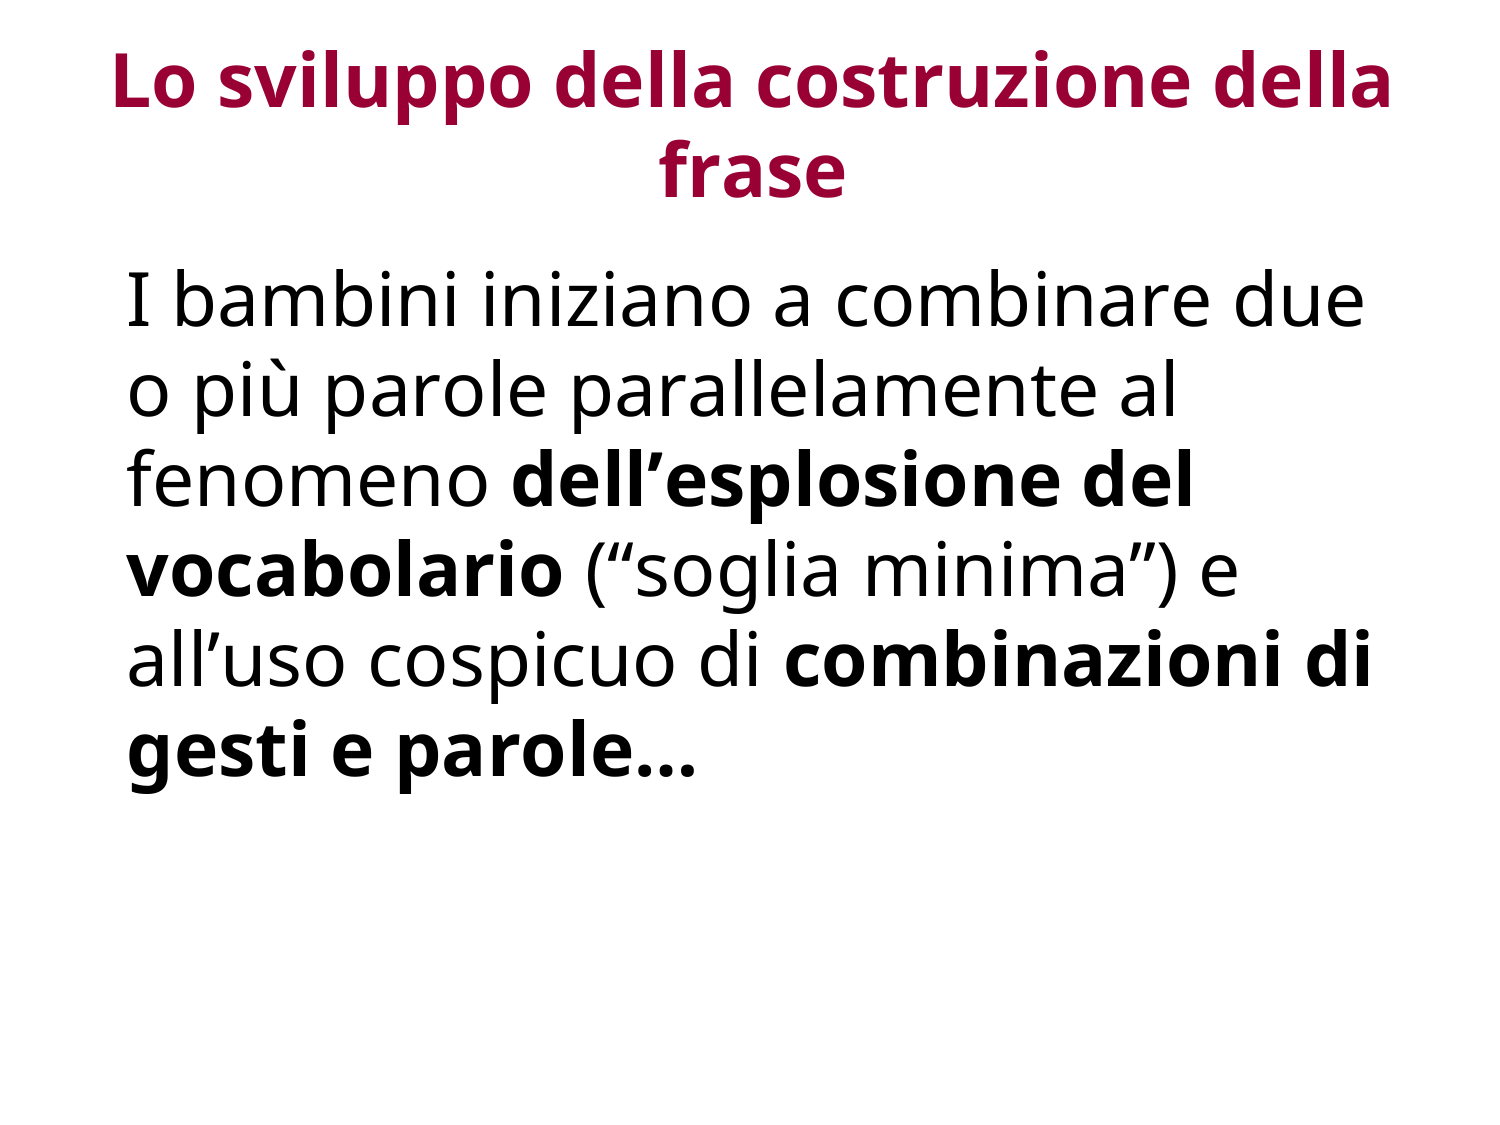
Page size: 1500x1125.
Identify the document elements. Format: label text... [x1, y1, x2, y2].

title Lo sviluppo della costruzione della frase [76, 24, 1430, 160]
list [29, 160, 1459, 1083]
text_box I bambini iniziano a combinare due o più parole parallelamente al fenomeno dell’esplosione del vocabolario (“soglia minima”) e all’uso cospicuo di combinazioni di gesti e parole… [112, 243, 1415, 889]
